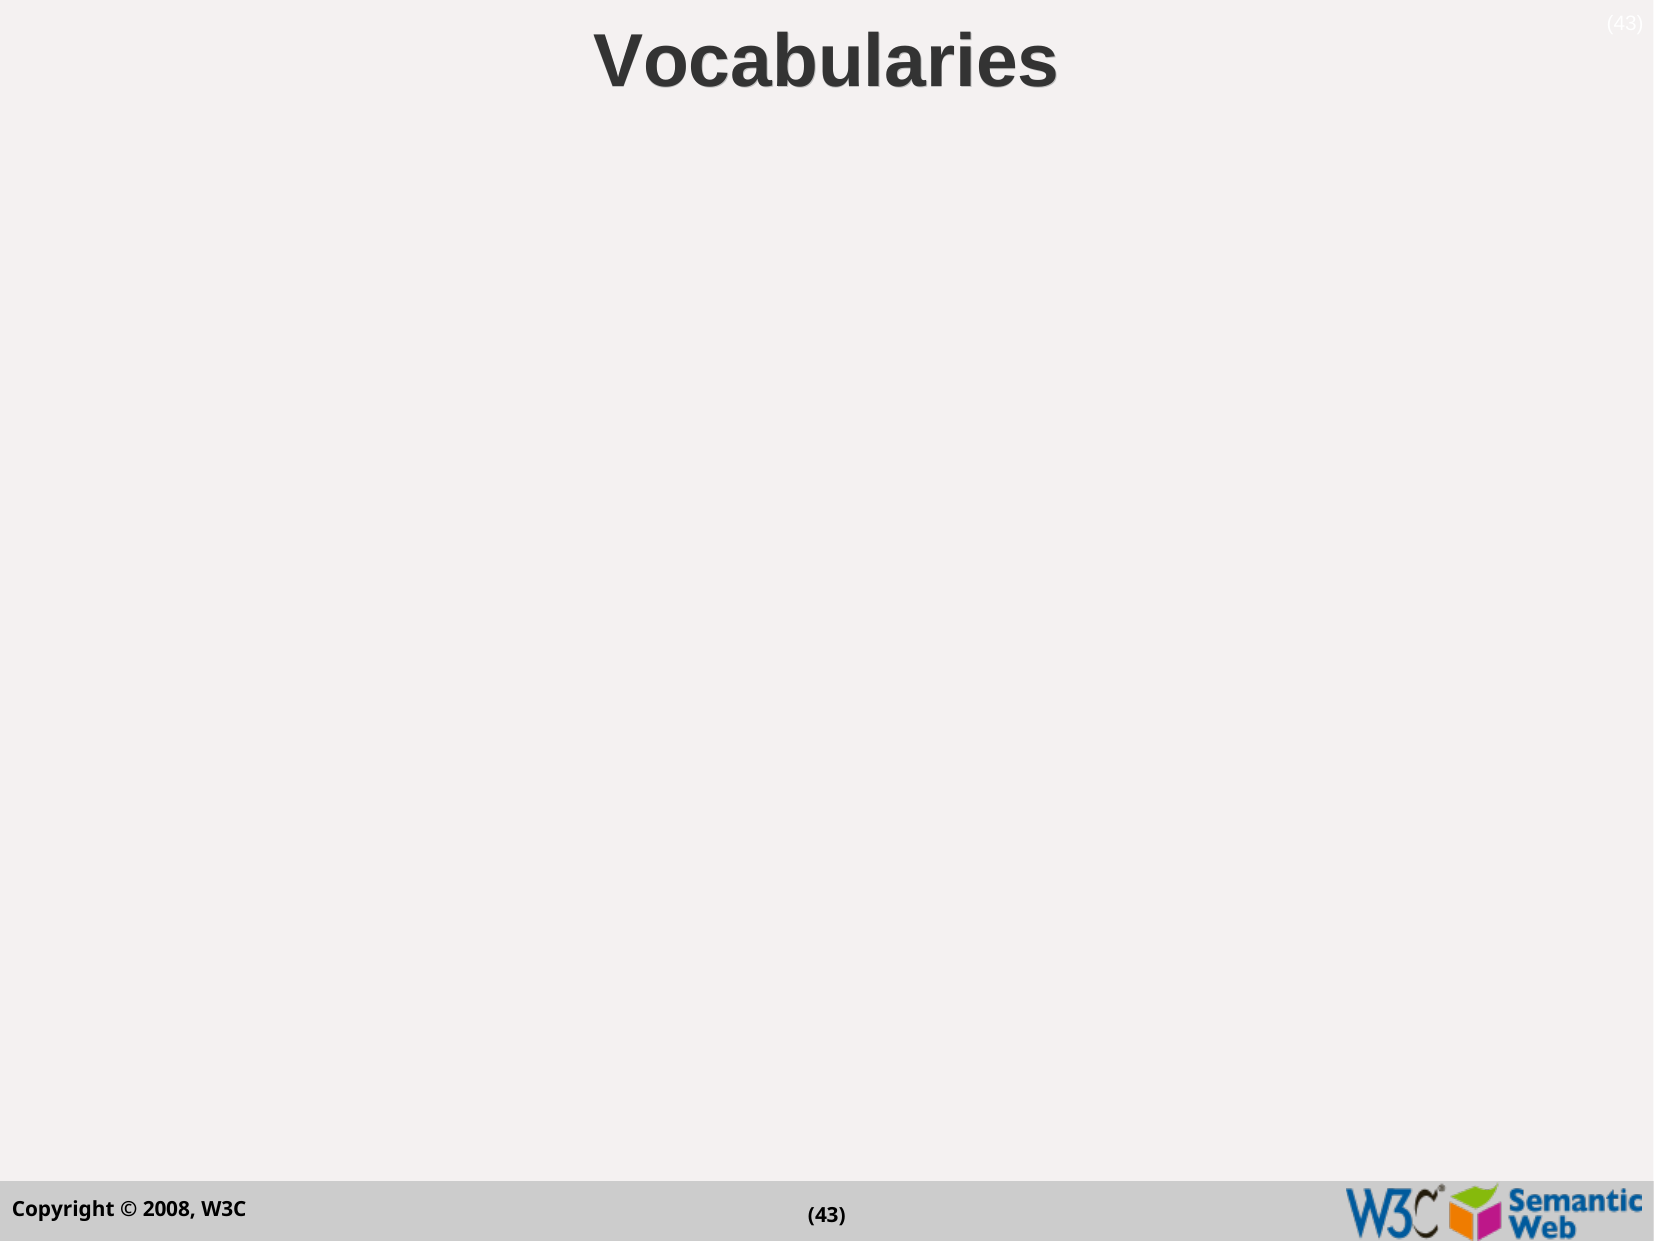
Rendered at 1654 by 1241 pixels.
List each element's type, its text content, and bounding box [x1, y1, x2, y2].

picture [1346, 1181, 1642, 1241]
title Vocabularies [0, 0, 1654, 119]
